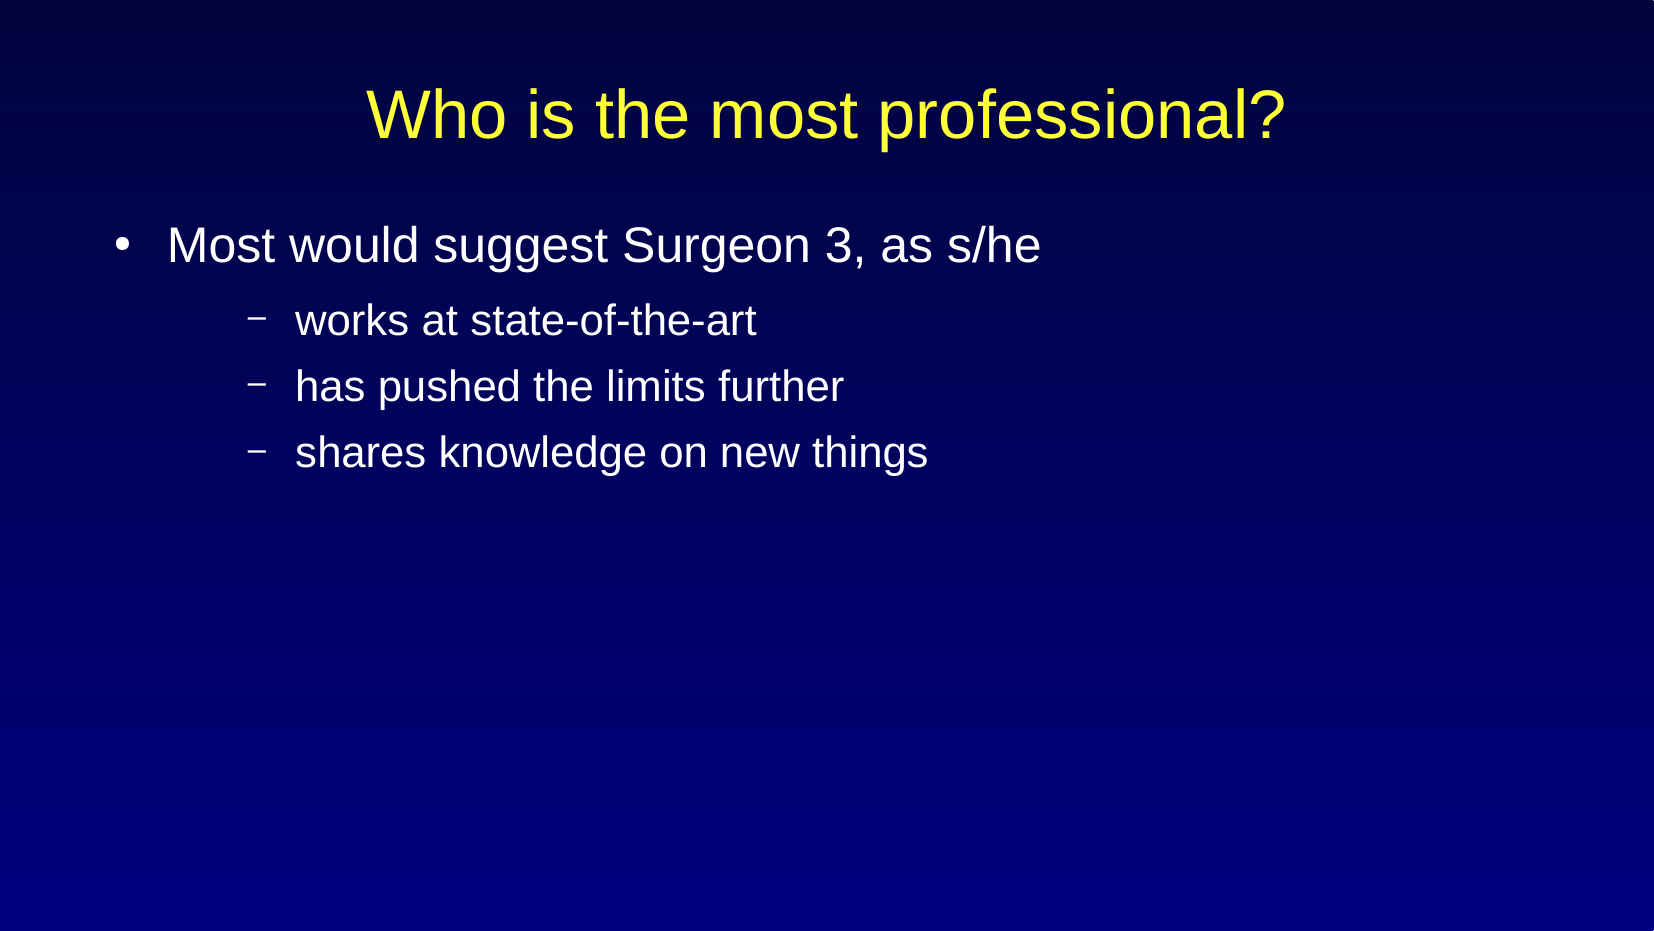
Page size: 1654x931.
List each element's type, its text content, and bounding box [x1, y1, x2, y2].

list Most would suggest Surgeon 3, as s/he works at state-of-the-art has pushed the limits further shares knowledge on new things [82, 217, 1571, 758]
title Who is the most professional? [82, 37, 1571, 193]
